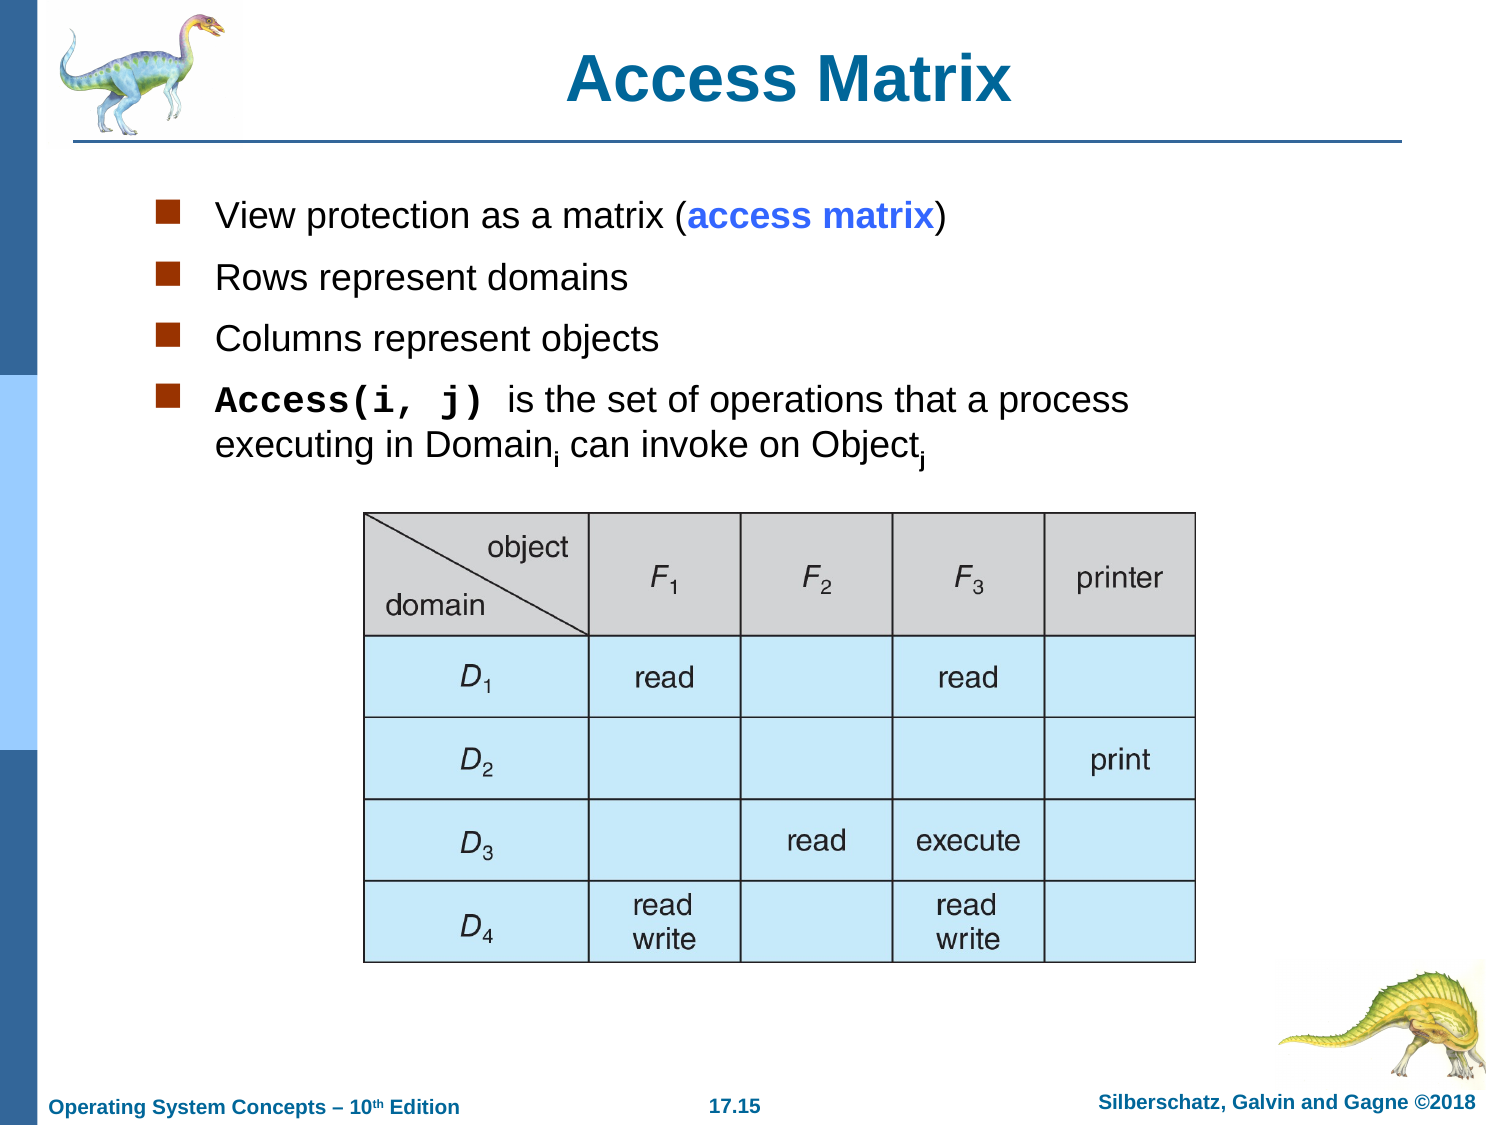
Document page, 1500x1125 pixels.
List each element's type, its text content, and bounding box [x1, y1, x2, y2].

picture [1275, 959, 1486, 1090]
title Access Matrix [153, 27, 1425, 123]
picture [46, 0, 243, 149]
list View protection as a matrix (access matrix) Rows represent domains Columns represent objects Access(i, j) is the set of operations that a process executing in Domaini can invoke on Objectj [143, 183, 1268, 513]
picture [1415, 1094, 1423, 1099]
picture [363, 512, 1196, 964]
